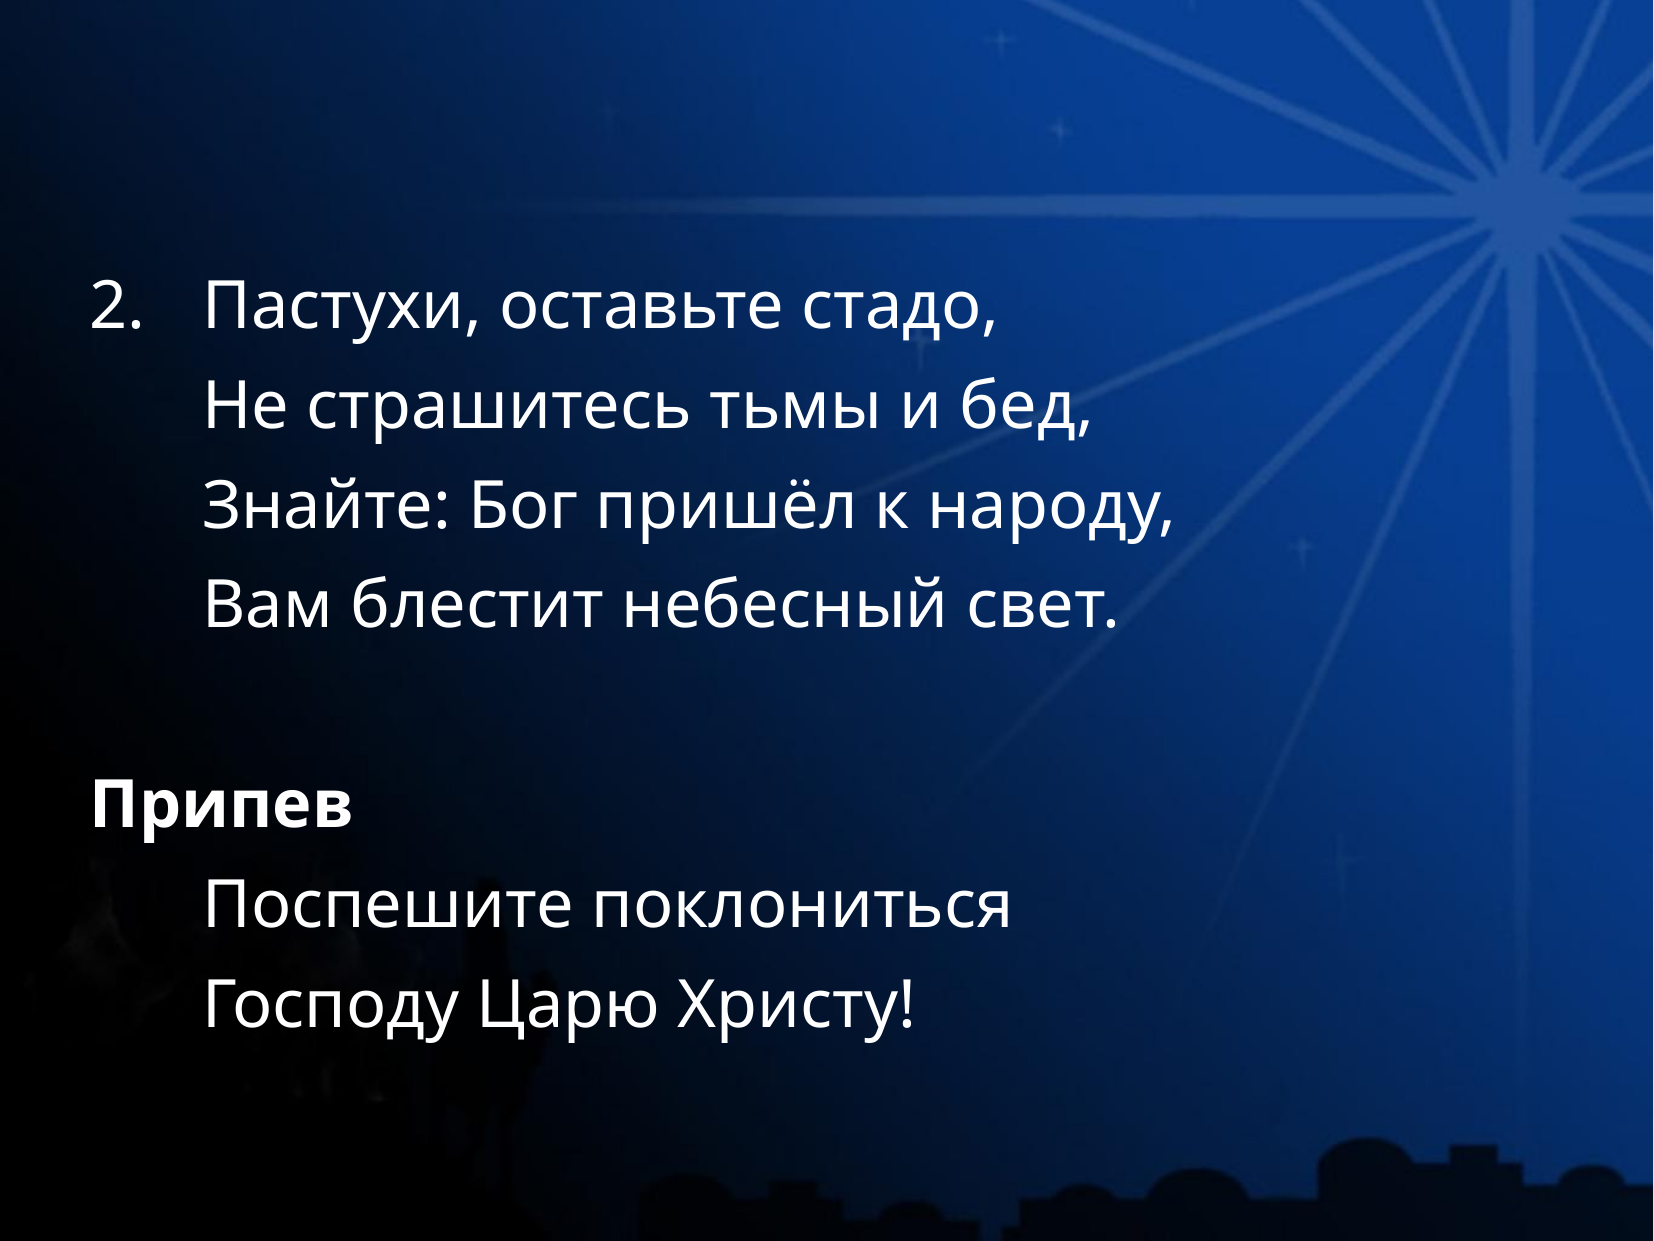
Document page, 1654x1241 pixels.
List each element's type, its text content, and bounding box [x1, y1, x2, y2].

text_box 2. Пастухи, оставьте стадо, Не страшитесь тьмы и бед, Знайте: Бог пришёл к народу, Вам блестит небесный свет. Припев Поспешите поклониться Господу Царю Христу! [75, 150, 1576, 1163]
picture [0, 0, 1654, 1241]
